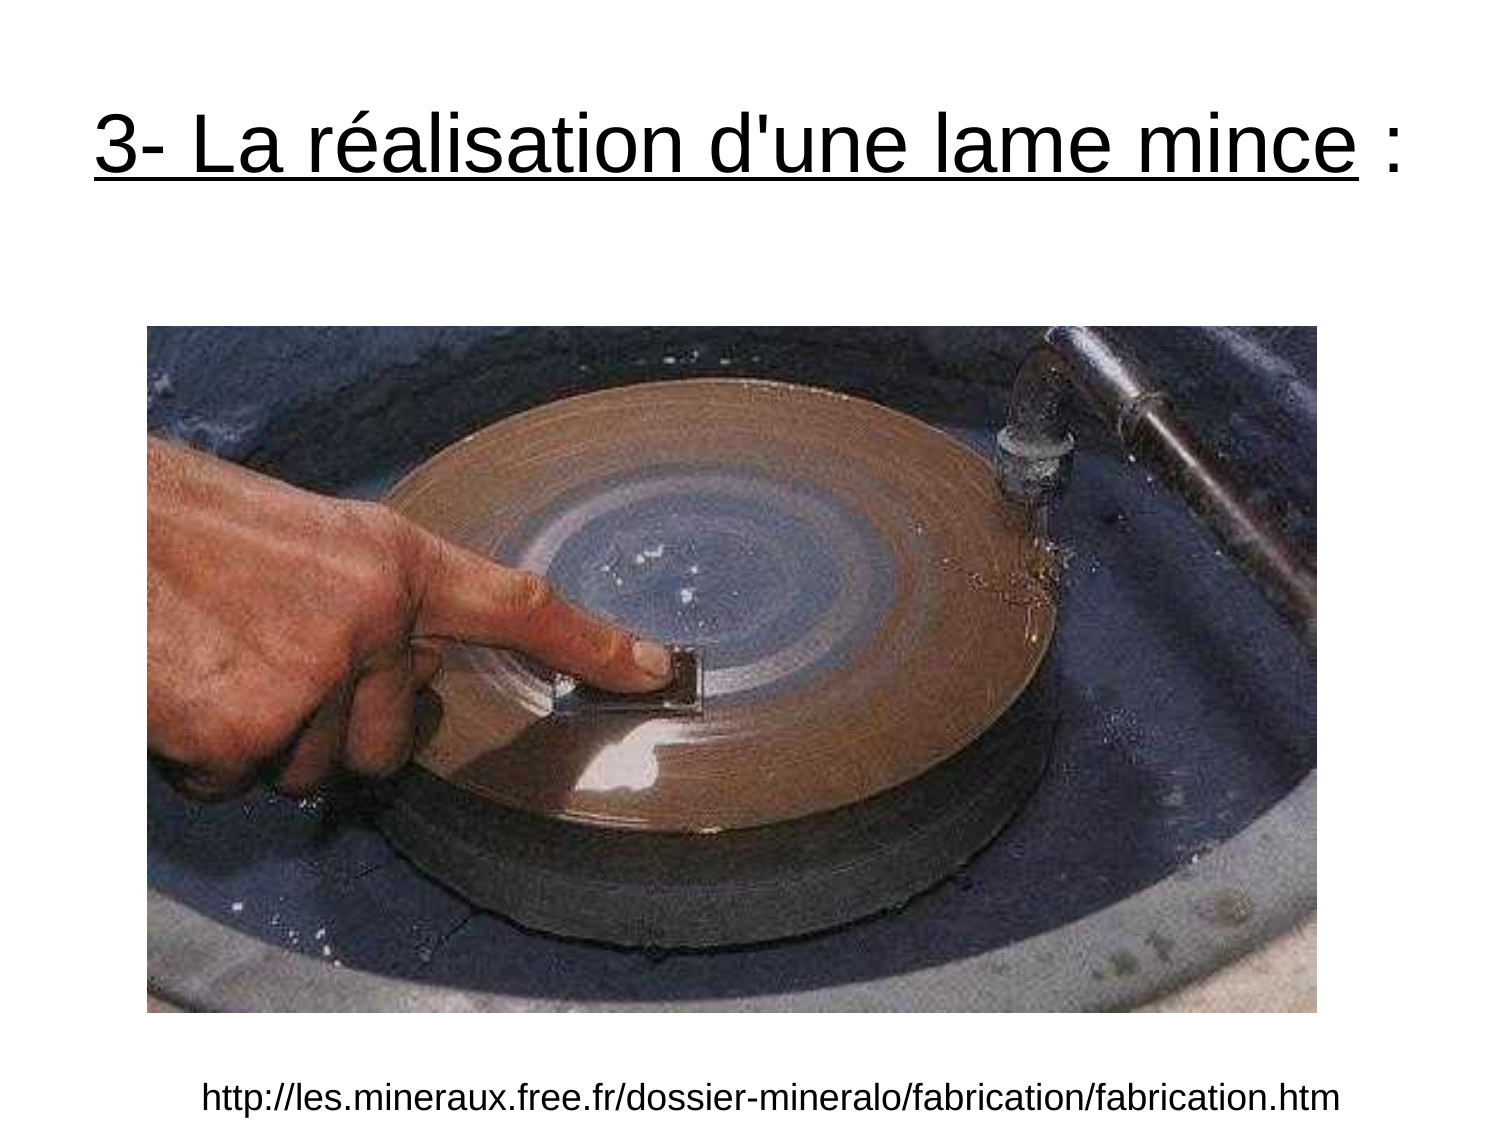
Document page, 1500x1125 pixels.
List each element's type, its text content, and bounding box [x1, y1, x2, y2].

picture [147, 326, 1317, 1013]
title 3- La réalisation d'une lame mince : [75, 45, 1426, 233]
text_box http://les.mineraux.free.fr/dossier-mineralo/fabrication/fabrication.htm [186, 1065, 1359, 1125]
